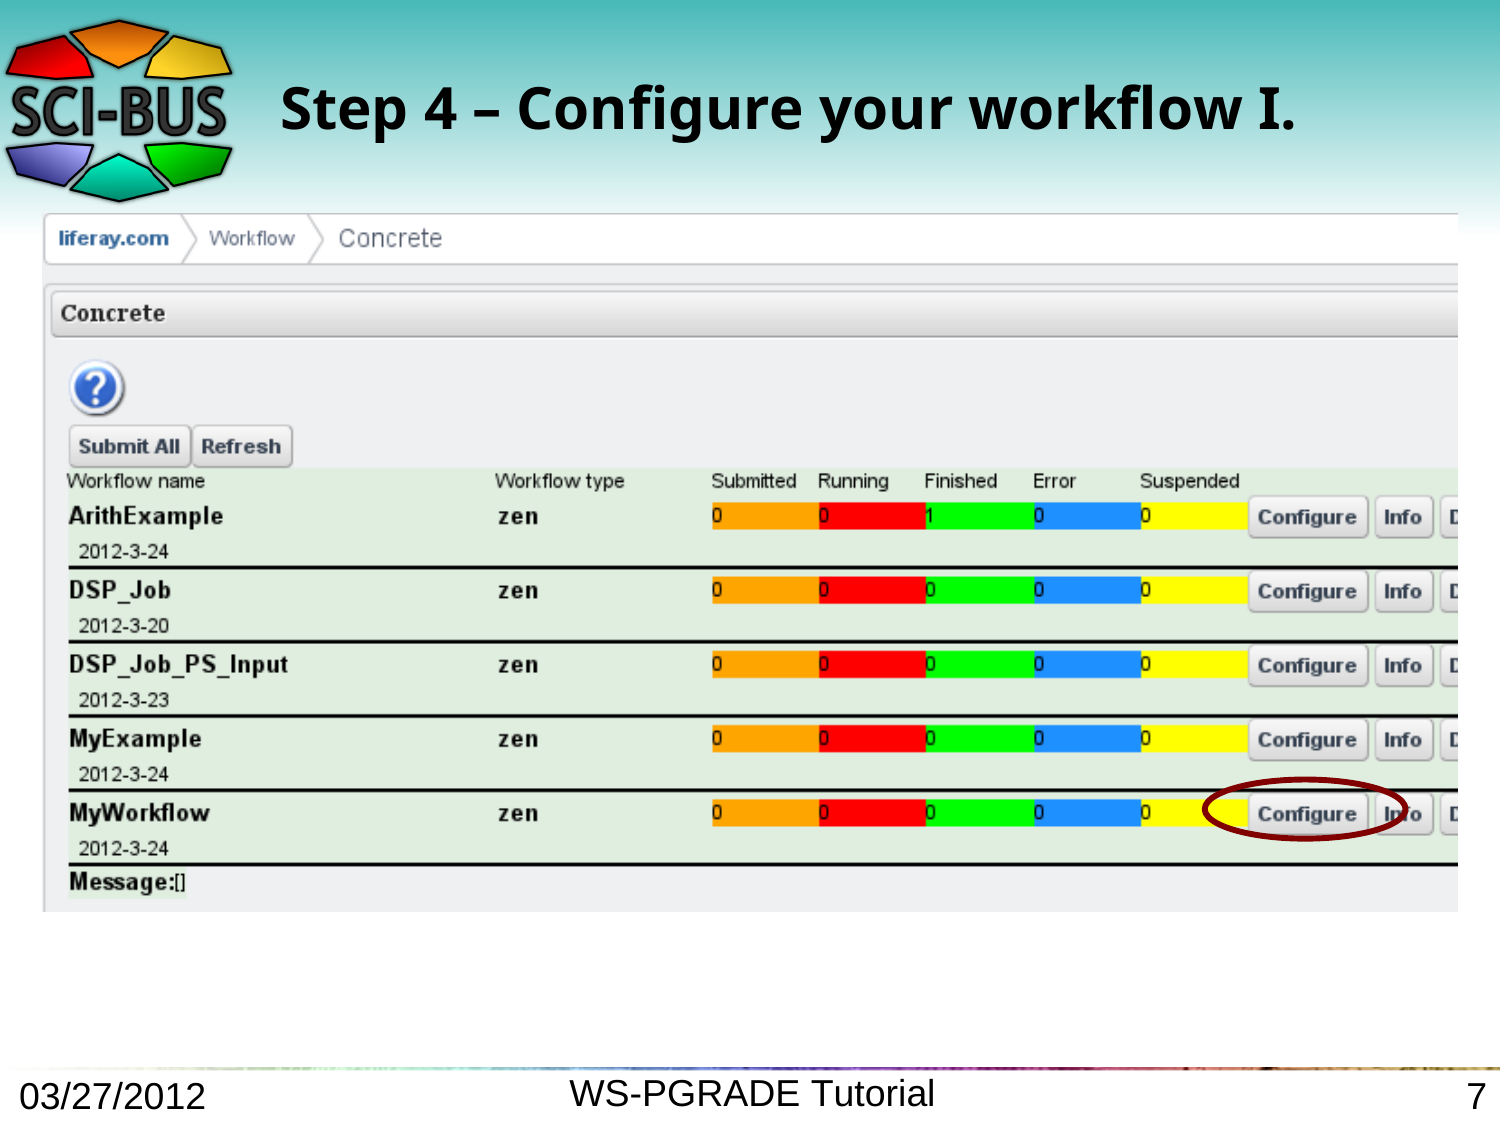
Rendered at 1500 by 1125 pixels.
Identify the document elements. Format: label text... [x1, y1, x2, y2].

picture [0, 15, 237, 207]
picture [0, 1067, 1500, 1125]
picture [42, 213, 1458, 912]
title Step 4 – Configure your workflow I. [265, 29, 1477, 183]
